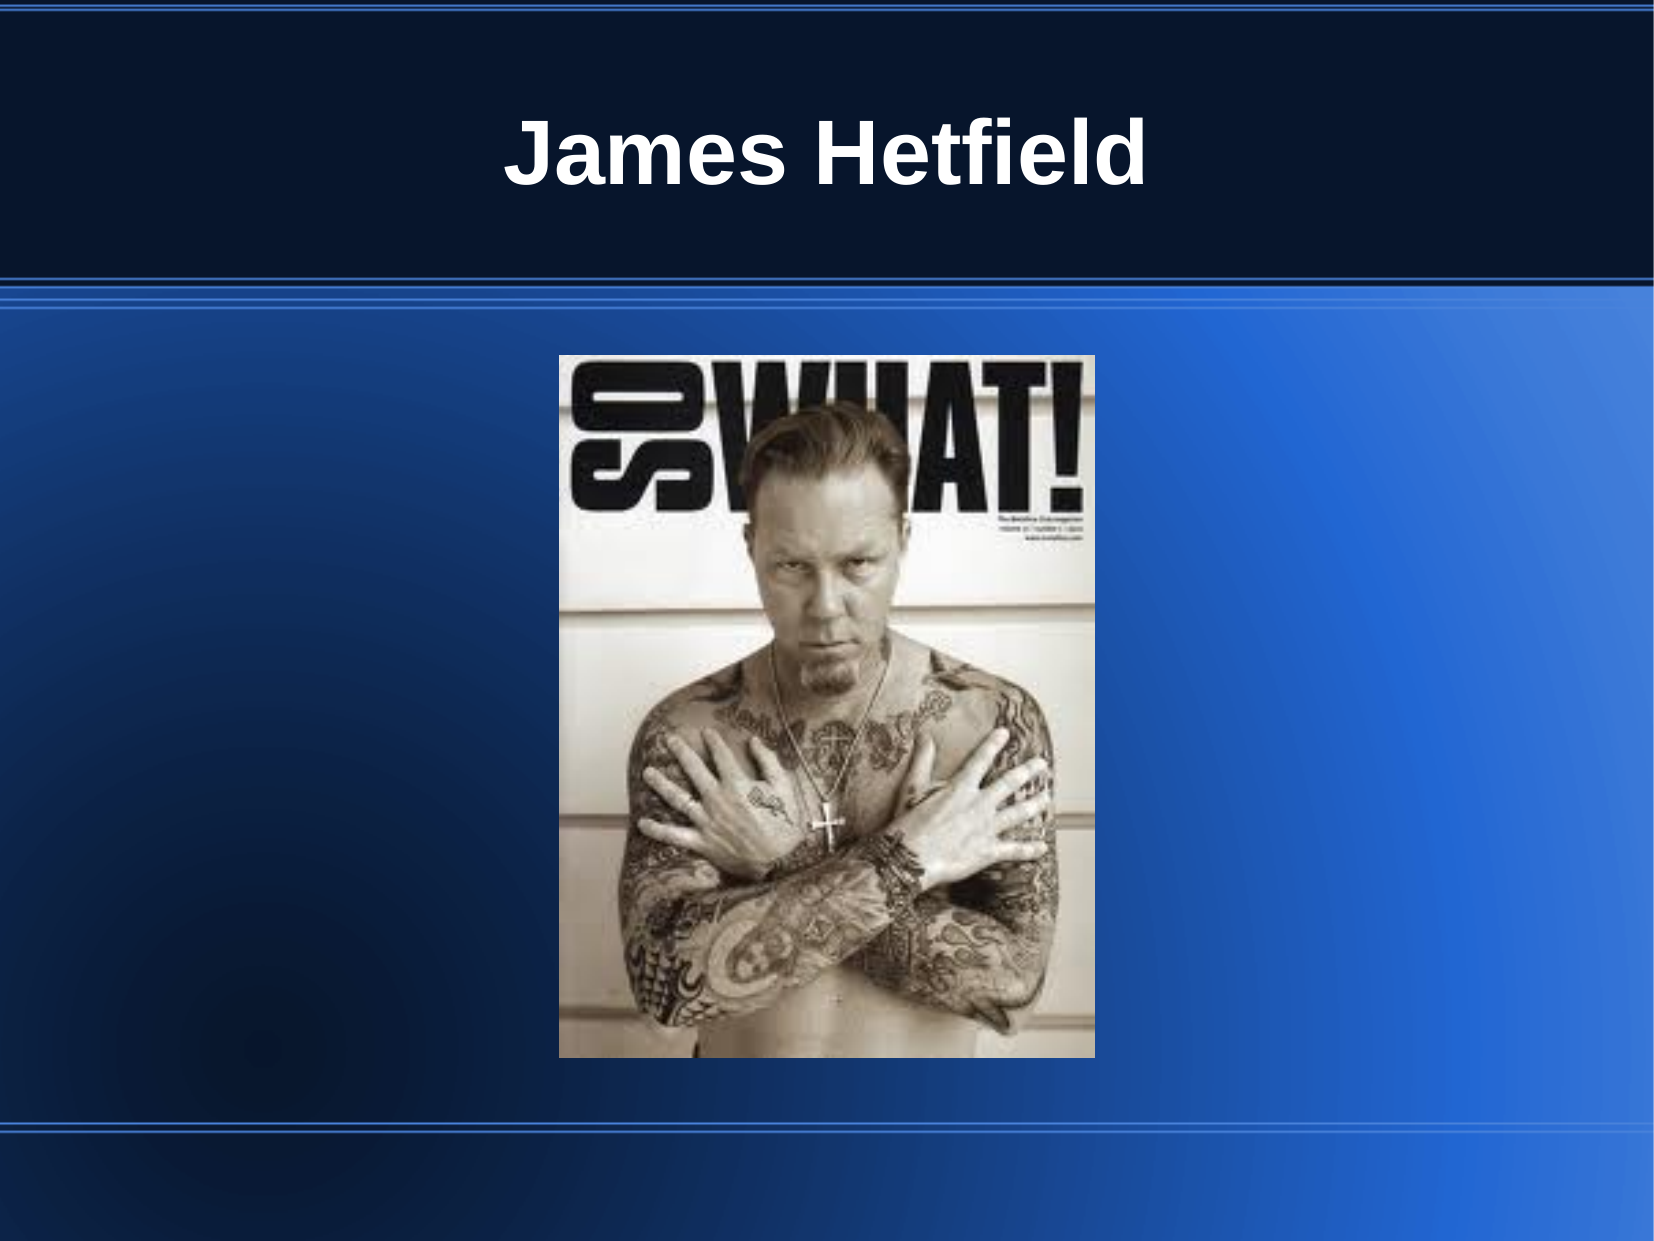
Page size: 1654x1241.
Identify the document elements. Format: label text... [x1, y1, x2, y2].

title James Hetfield [82, 49, 1571, 257]
picture [0, 0, 1654, 1241]
